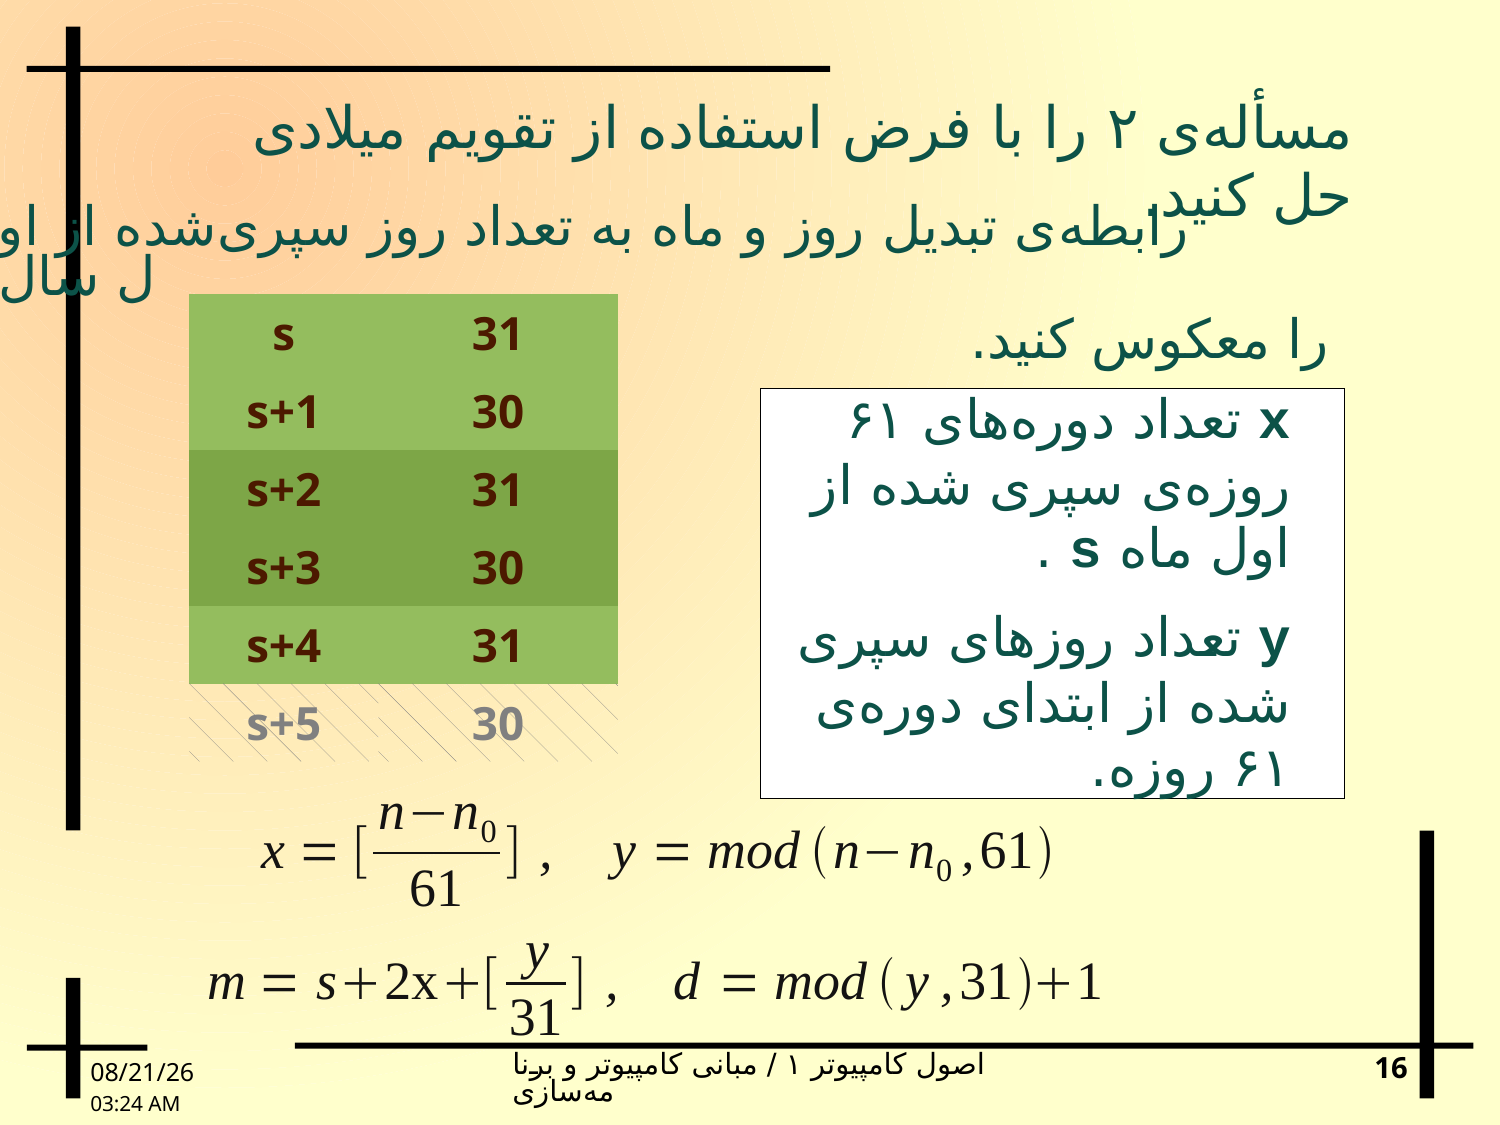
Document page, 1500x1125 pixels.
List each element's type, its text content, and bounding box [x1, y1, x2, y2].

list مسأله‌ی ۲ را با فرض استفاده از تقویم میلادی حل کنید. [177, 94, 1406, 232]
table_cell s+4 [189, 606, 378, 684]
table_cell 30 [378, 372, 618, 450]
table_cell s+5 [189, 684, 378, 762]
table_cell s+2 [189, 450, 378, 528]
list رابطه‌ی تبدیل روز و ماه به تعداد روز سپری‌شده از اول سال را معکوس کنید. [132, 195, 1400, 373]
table_header s [189, 294, 378, 372]
table_cell 30 [378, 528, 618, 606]
table_cell 31 [378, 450, 618, 528]
table_header 31 [378, 294, 618, 372]
chart [199, 781, 1110, 1048]
table_cell 30 [378, 684, 618, 762]
list x تعداد دوره‌های ۶۱ روزه‌ی سپری شده از اول ماه s . y تعداد روزهای سپری شده از ابتدای دوره‌ی ۶۱ روزه. [760, 388, 1345, 750]
table_cell 31 [378, 606, 618, 684]
table_cell s+1 [189, 372, 378, 450]
table_cell s+3 [189, 528, 378, 606]
